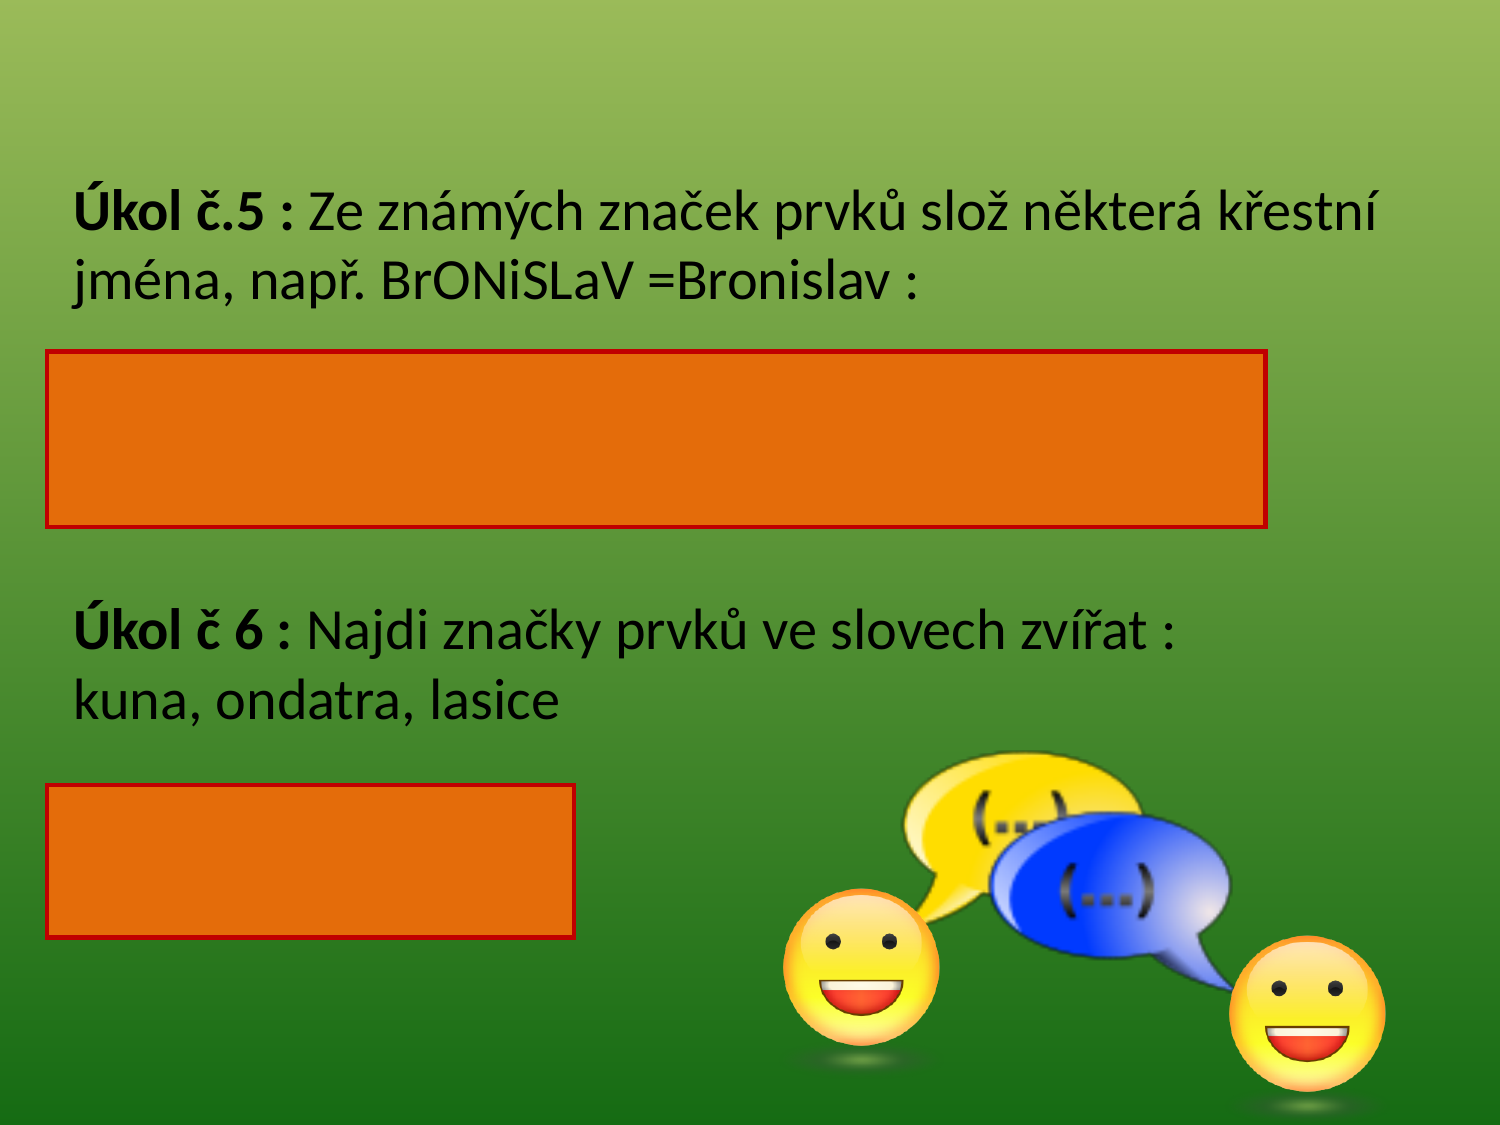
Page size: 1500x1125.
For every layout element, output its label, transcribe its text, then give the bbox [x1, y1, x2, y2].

title Úkol č.5 : Ze známých značek prvků slož některá křestní jména, např. BrONiSLaV =Bronislav : např : IVa = Iva, BaRa = Bara, BaRbORa = Barbora, IVaN = Ivan, ErIK = Erik, BErTa = Berta… Úkol č 6 : Najdi značky prvků ve slovech zvířat : kuna, ondatra, lasice např: K, N, O, At, S… [58, 46, 1465, 997]
text_box [46, 351, 1266, 528]
picture [761, 749, 1407, 1125]
text_box [46, 785, 575, 938]
